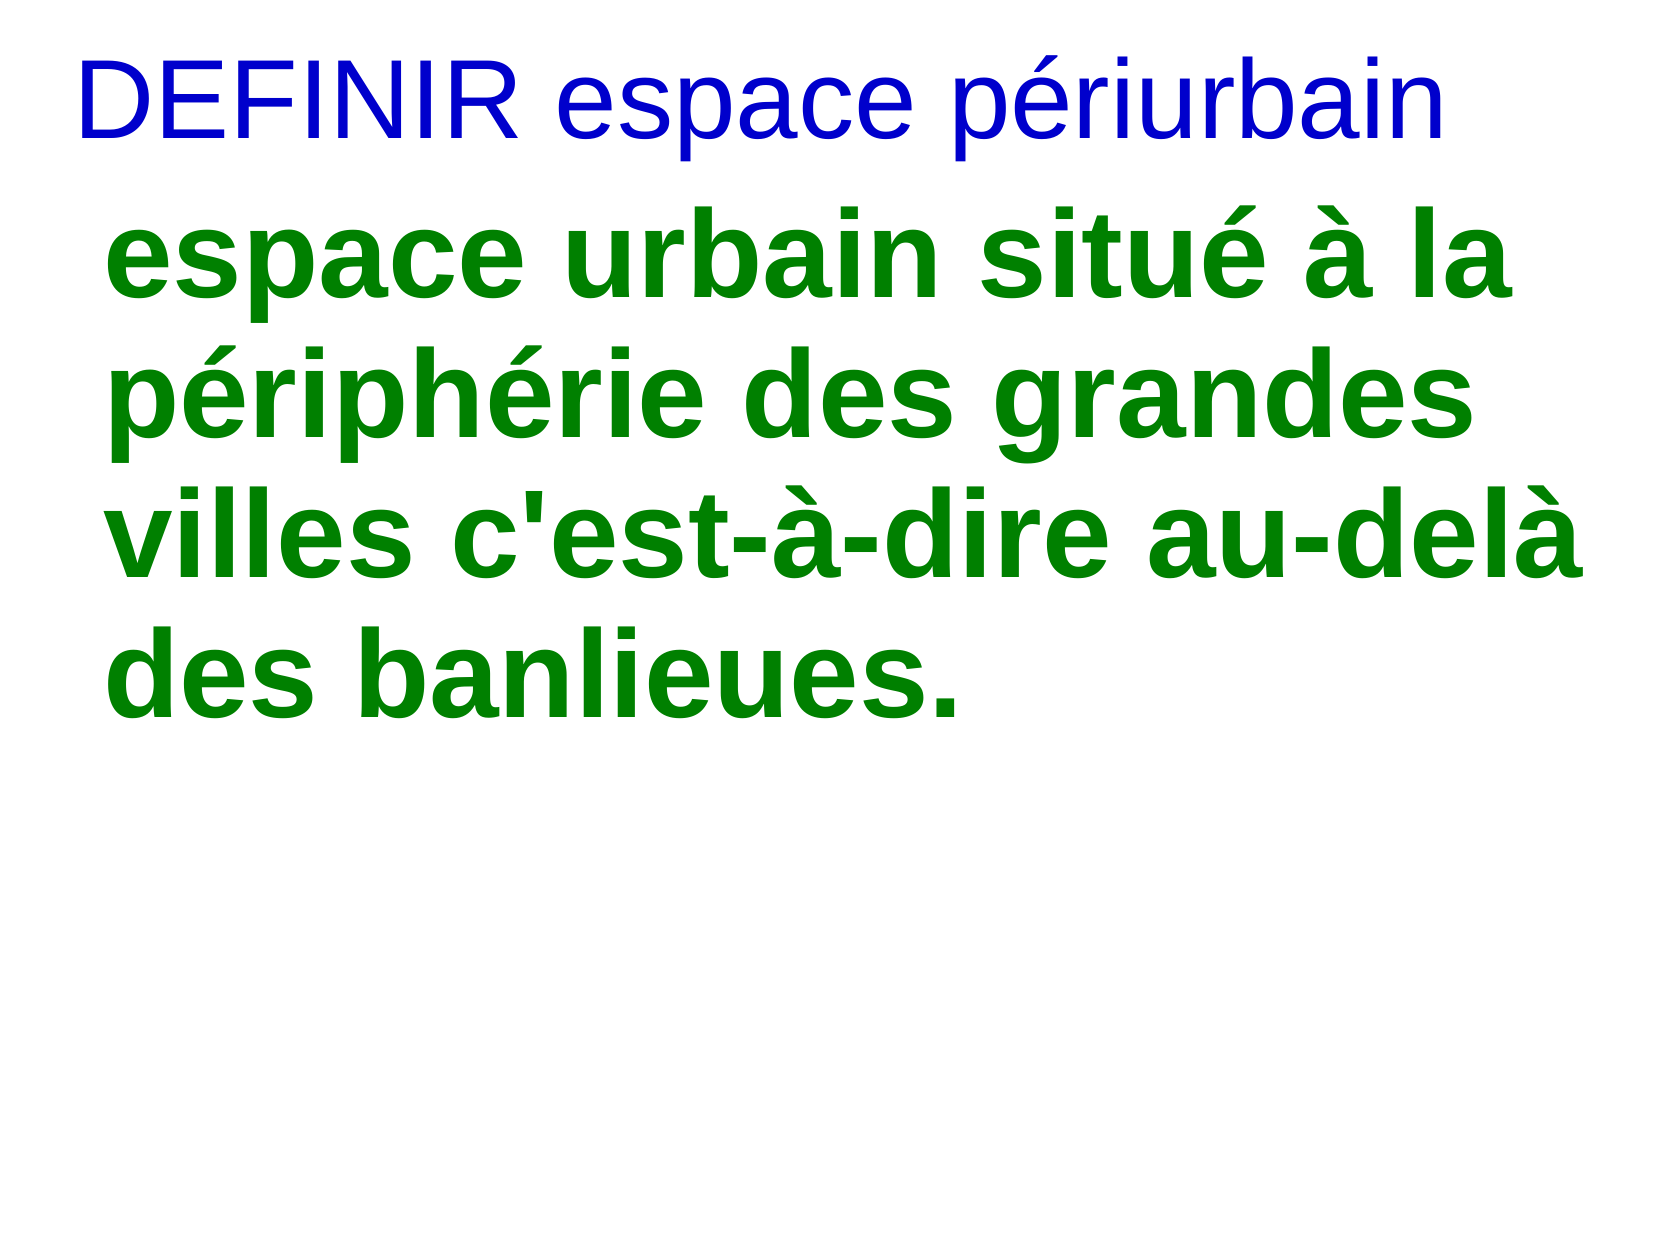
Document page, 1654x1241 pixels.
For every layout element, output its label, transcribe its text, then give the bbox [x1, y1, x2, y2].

text_box DEFINIR espace périurbain [59, 29, 1595, 170]
text_box espace urbain situé à la périphérie des grandes villes c'est-à-dire au-delà des banlieues. [88, 177, 1625, 752]
